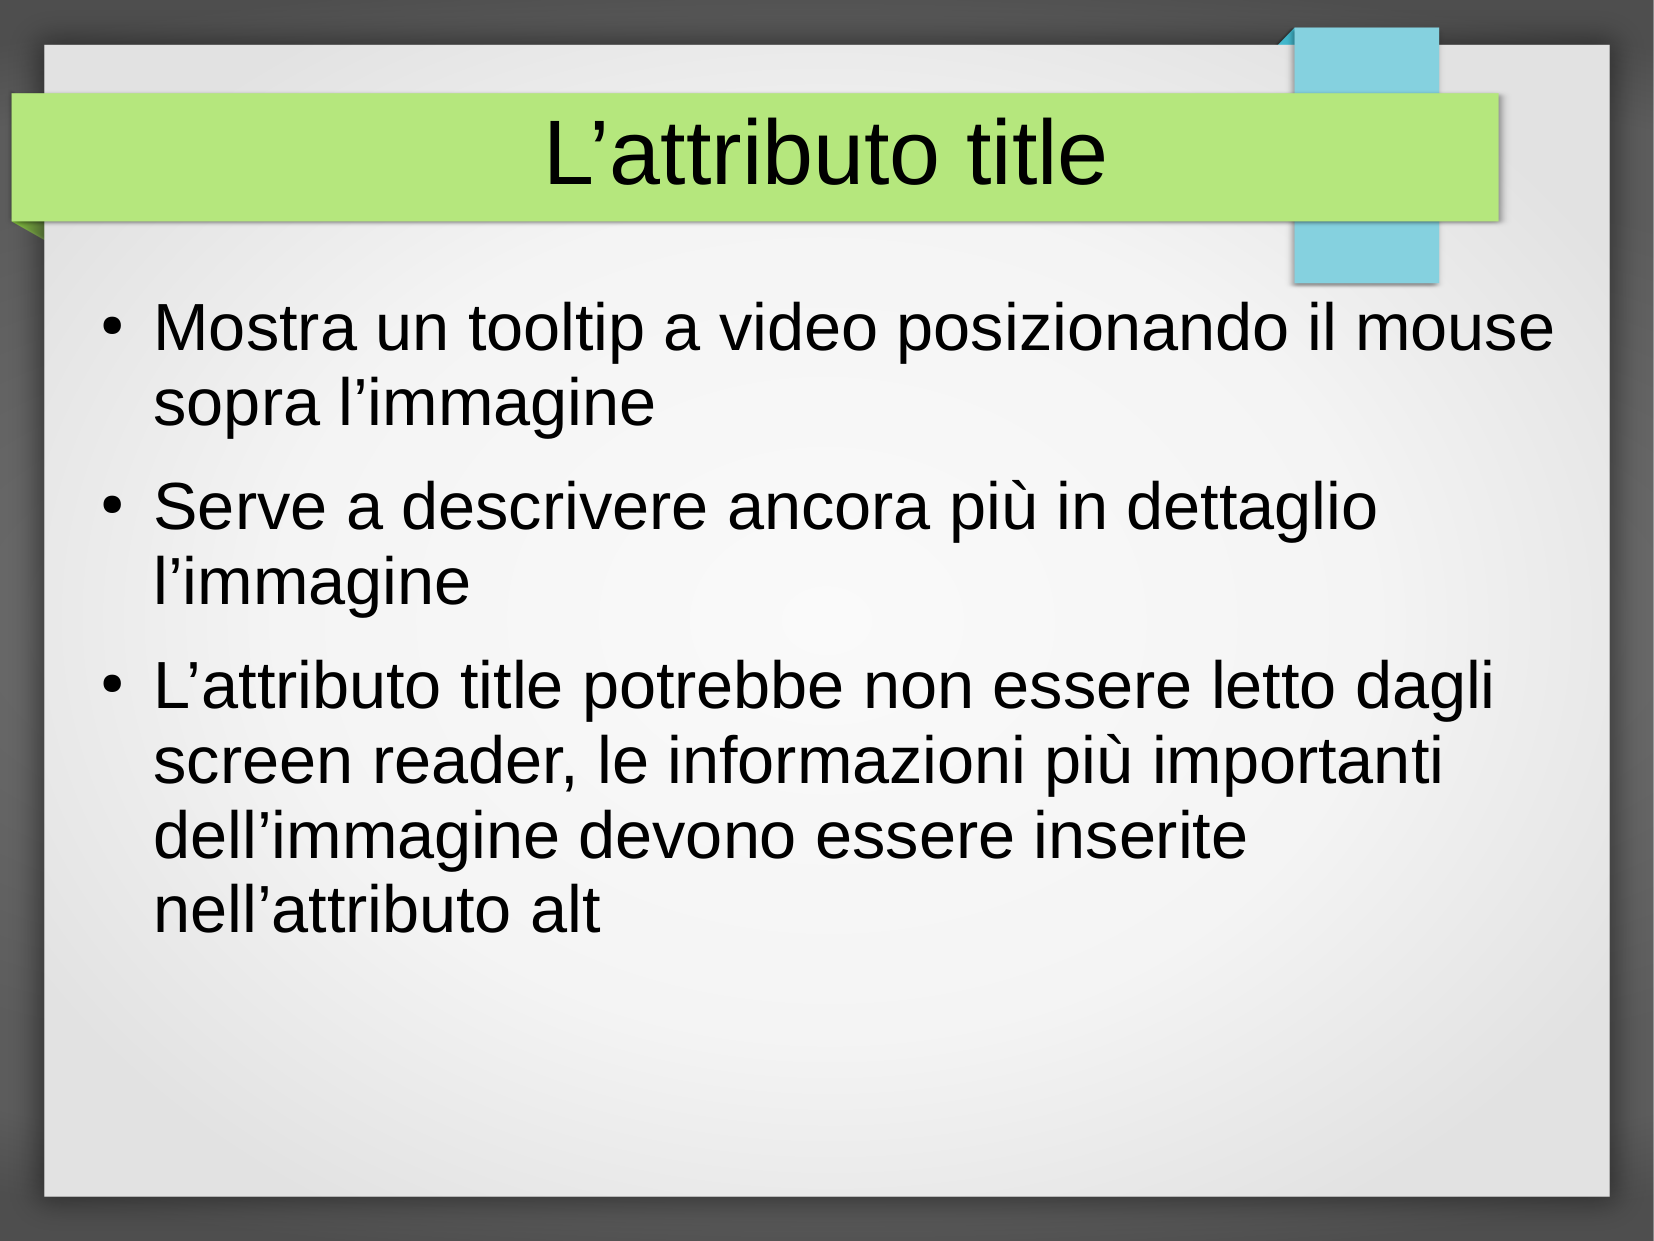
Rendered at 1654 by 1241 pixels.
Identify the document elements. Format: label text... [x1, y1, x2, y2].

title L’attributo title [82, 49, 1571, 257]
picture [0, 0, 1654, 1241]
list Mostra un tooltip a video posizionando il mouse sopra l’immagine Serve a descrivere ancora più in dettaglio l’immagine L’attributo title potrebbe non essere letto dagli screen reader, le informazioni più importanti dell’immagine devono essere inserite nell’attributo alt [82, 290, 1571, 1158]
